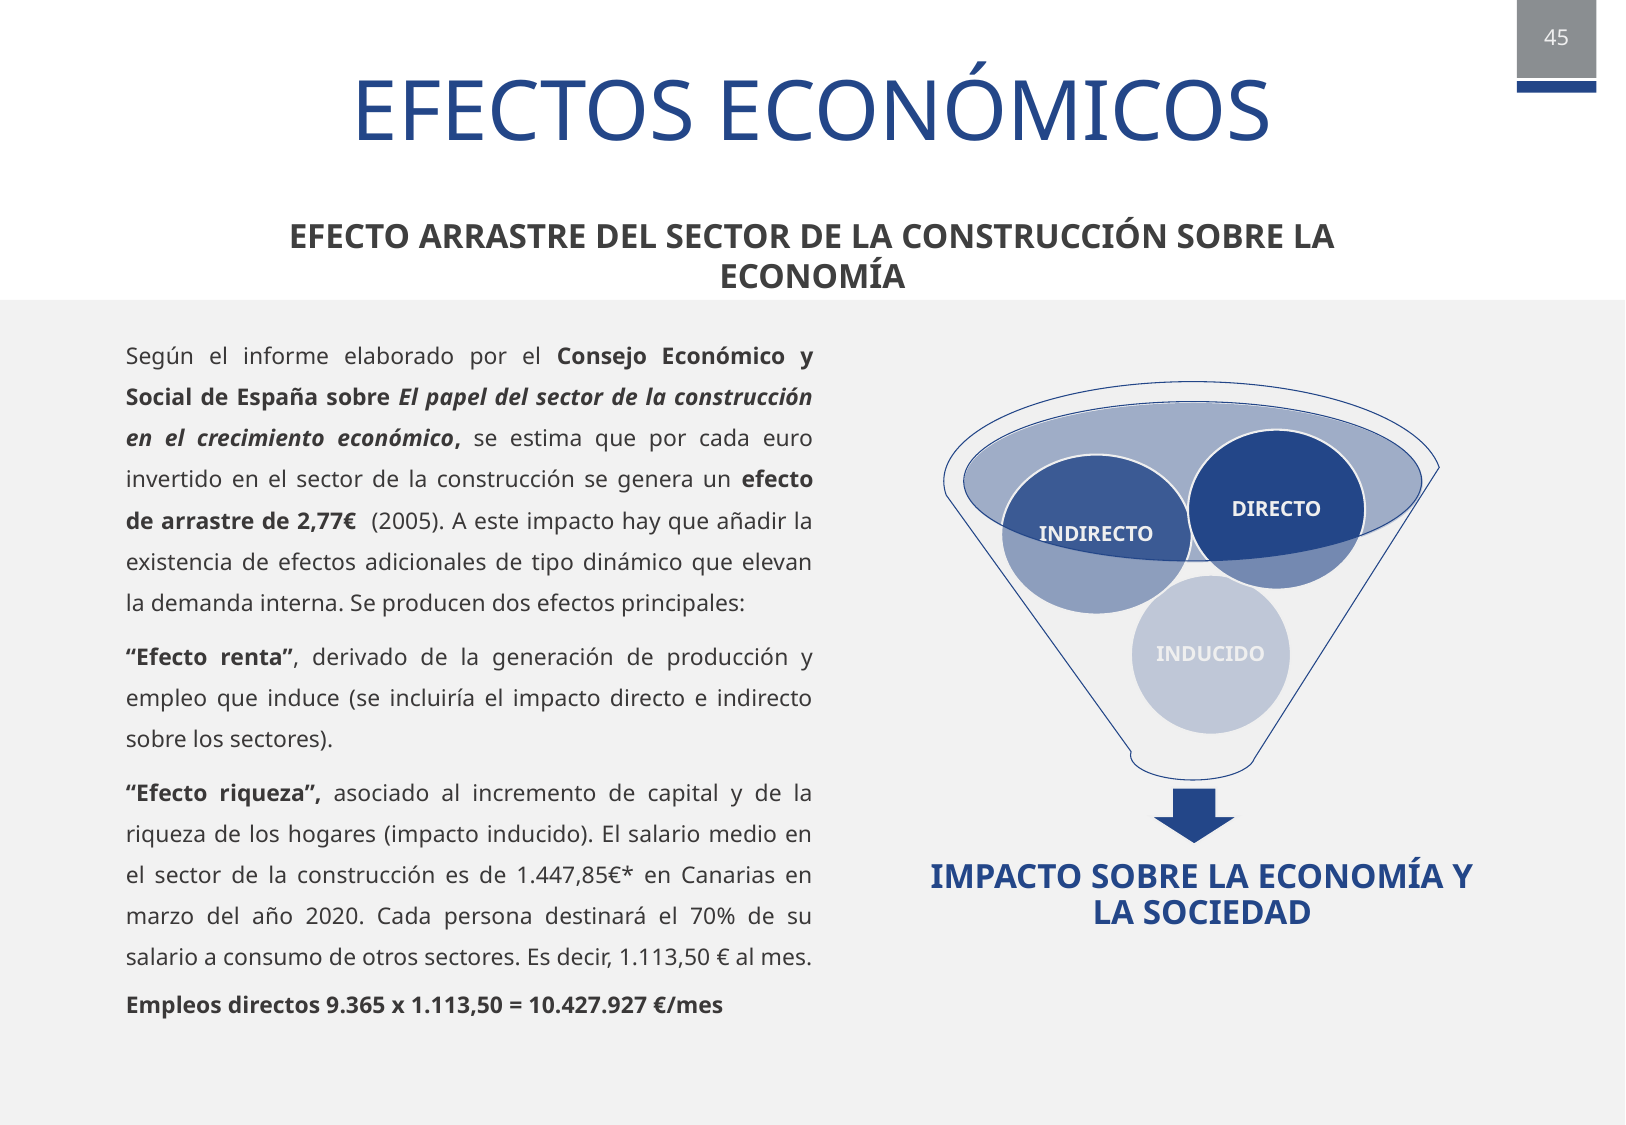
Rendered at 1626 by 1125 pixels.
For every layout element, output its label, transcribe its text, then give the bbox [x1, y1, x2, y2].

text_box IMPACTO SOBRE LA ECONOMÍA Y LA SOCIEDAD [890, 842, 1514, 949]
text_box DIRECTO [1188, 429, 1366, 560]
text_box Según el informe elaborado por el Consejo Económico y Social de España sobre El papel del sector de la construcción en el crecimiento económico, se estima que por cada euro invertido en el sector de la construcción se genera un efecto de arrastre de 2,77€ (2005). A este impacto hay que añadir la existencia de efectos adicionales de tipo dinámico que elevan la demanda interna. Se producen dos efectos principales: “Efecto renta”, derivado de la generación de producción y empleo que induce (se incluiría el impacto directo e indirecto sobre los sectores). “Efecto riqueza”, asociado al incremento de capital y de la riqueza de los hogares (impacto inducido). El salario medio en el sector de la construcción es de 1.447,85€* en Canarias en marzo del año 2020. Cada persona destinará el 70% de su salario a consumo de otros sectores. Es decir, 1.113,50 € al mes. Empleos directos 9.365 x 1.113,50 = 10.427.927 €/mes [111, 320, 829, 1053]
text_box [0, 299, 1625, 1125]
text_box INDIRECTO [1002, 454, 1192, 560]
text_box EFECTOS ECONÓMICOS [162, 72, 1463, 156]
text_box EFECTO ARRASTRE DEL SECTOR DE LA CONSTRUCCIÓN SOBRE LA ECONOMÍA [209, 215, 1416, 296]
